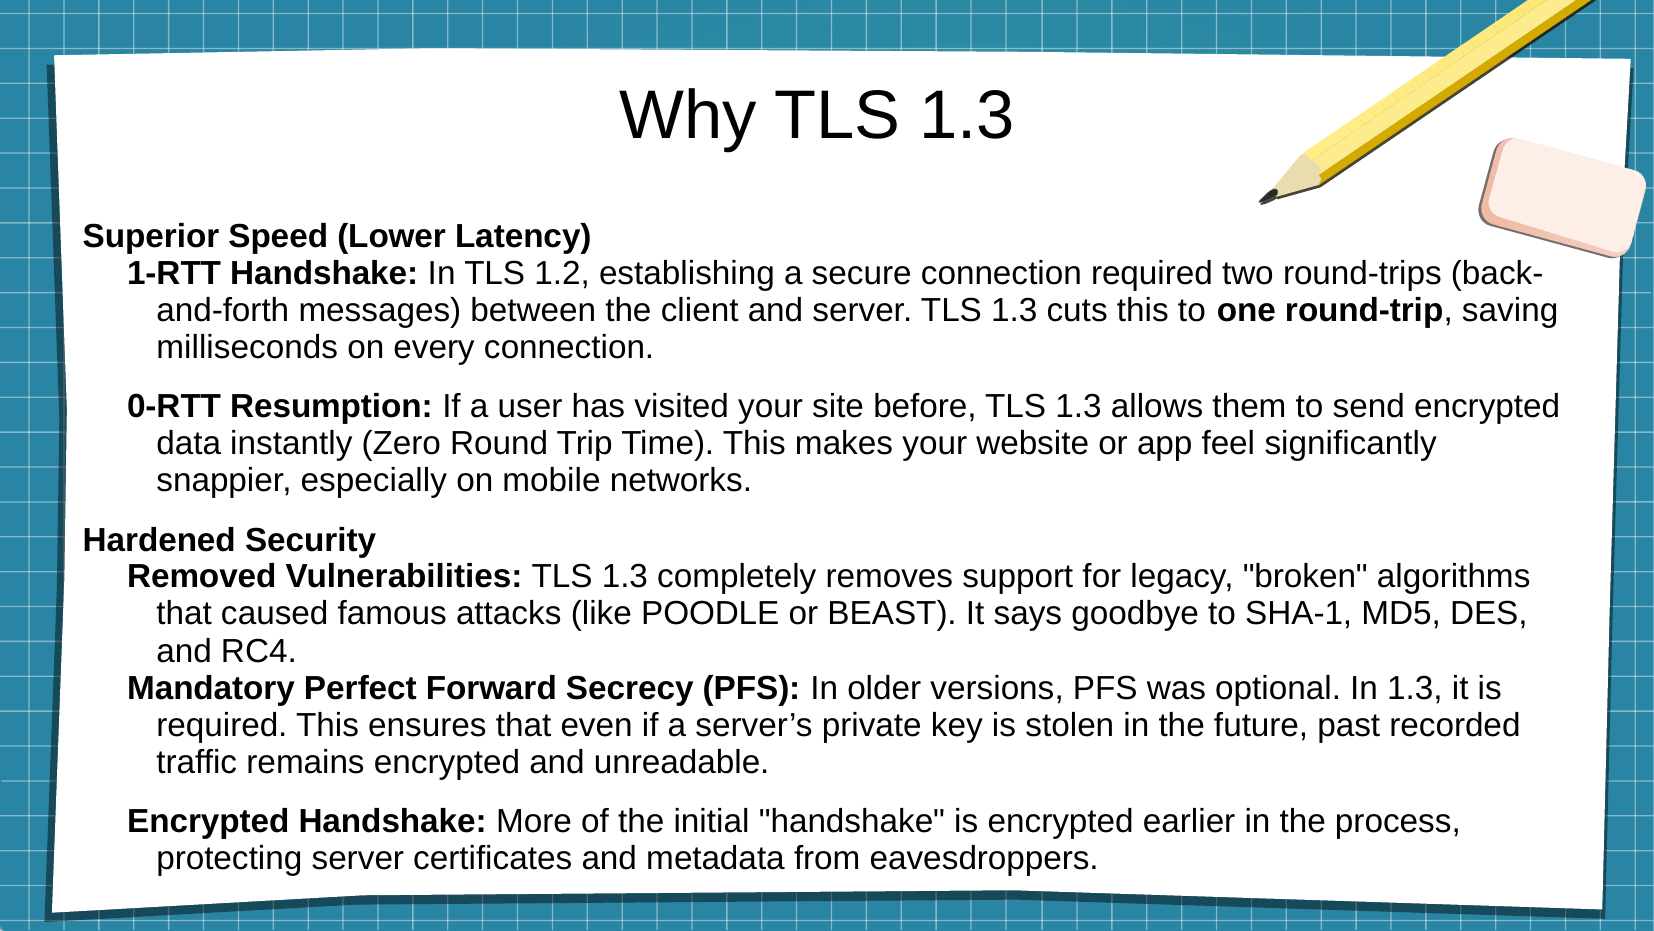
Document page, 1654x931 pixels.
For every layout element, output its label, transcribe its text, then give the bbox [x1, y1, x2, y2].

list Superior Speed (Lower Latency) 1-RTT Handshake: In TLS 1.2, establishing a secure connection required two round-trips (back-and-forth messages) between the client and server. TLS 1.3 cuts this to one round-trip, saving milliseconds on every connection. 0-RTT Resumption: If a user has visited your site before, TLS 1.3 allows them to send encrypted data instantly (Zero Round Trip Time). This makes your website or app feel significantly snappier, especially on mobile networks. Hardened Security Removed Vulnerabilities: TLS 1.3 completely removes support for legacy, "broken" algorithms that caused famous attacks (like POODLE or BEAST). It says goodbye to SHA-1, MD5, DES, and RC4. Mandatory Perfect Forward Secrecy (PFS): In older versions, PFS was optional. In 1.3, it is required. This ensures that even if a server’s private key is stolen in the future, past recorded traffic remains encrypted and unreadable. Encrypted Handshake: More of the initial "handshake" is encrypted earlier in the process, protecting server certificates and metadata from eavesdroppers. [82, 217, 1571, 886]
title Why TLS 1.3 [82, 37, 1571, 193]
